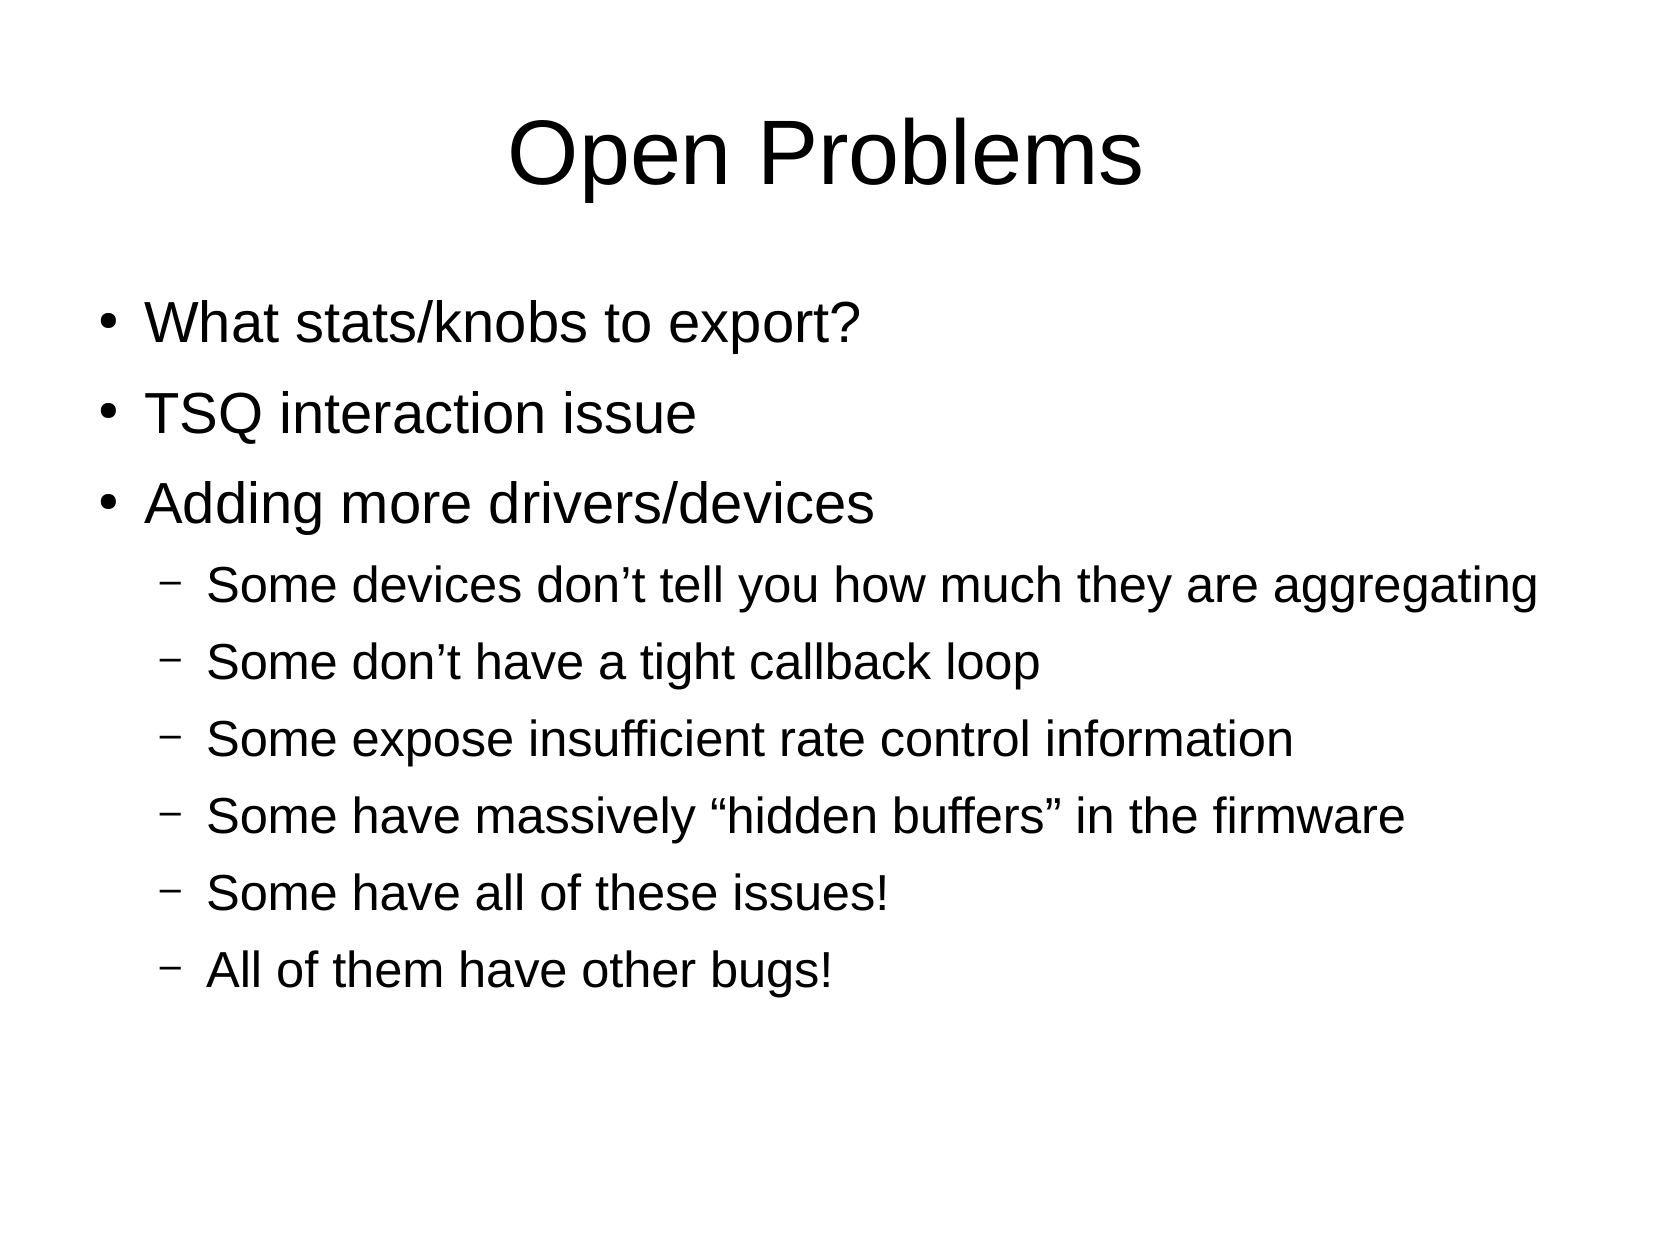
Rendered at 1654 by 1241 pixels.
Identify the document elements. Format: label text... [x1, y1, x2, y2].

title Open Problems [82, 49, 1571, 257]
list What stats/knobs to export? TSQ interaction issue Adding more drivers/devices Some devices don’t tell you how much they are aggregating Some don’t have a tight callback loop Some expose insufficient rate control information Some have massively “hidden buffers” in the firmware Some have all of these issues! All of them have other bugs! [82, 290, 1571, 1010]
